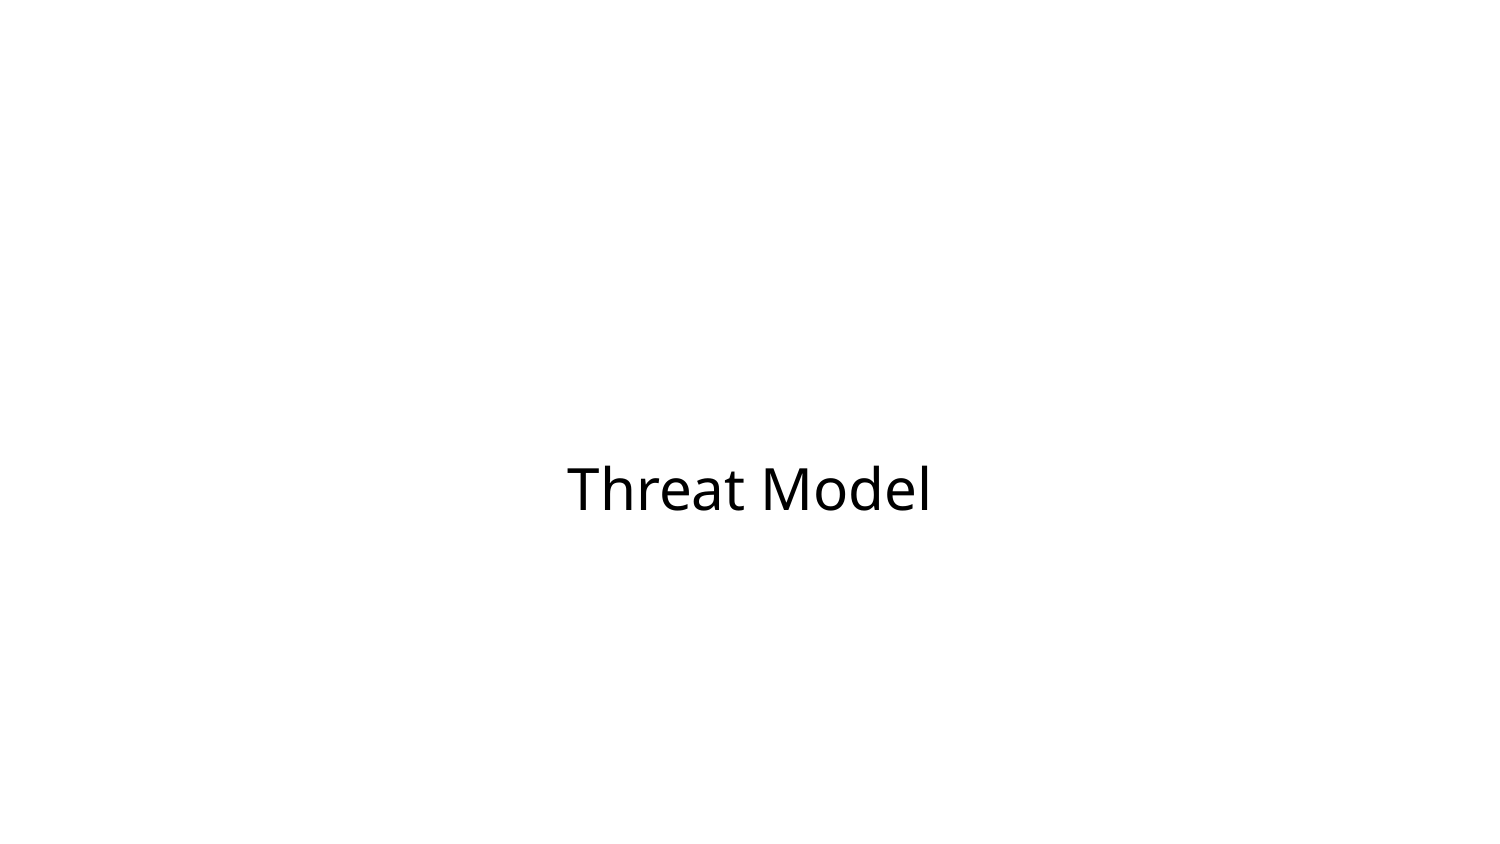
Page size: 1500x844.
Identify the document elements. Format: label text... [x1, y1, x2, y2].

list Threat Model [51, 189, 1449, 750]
